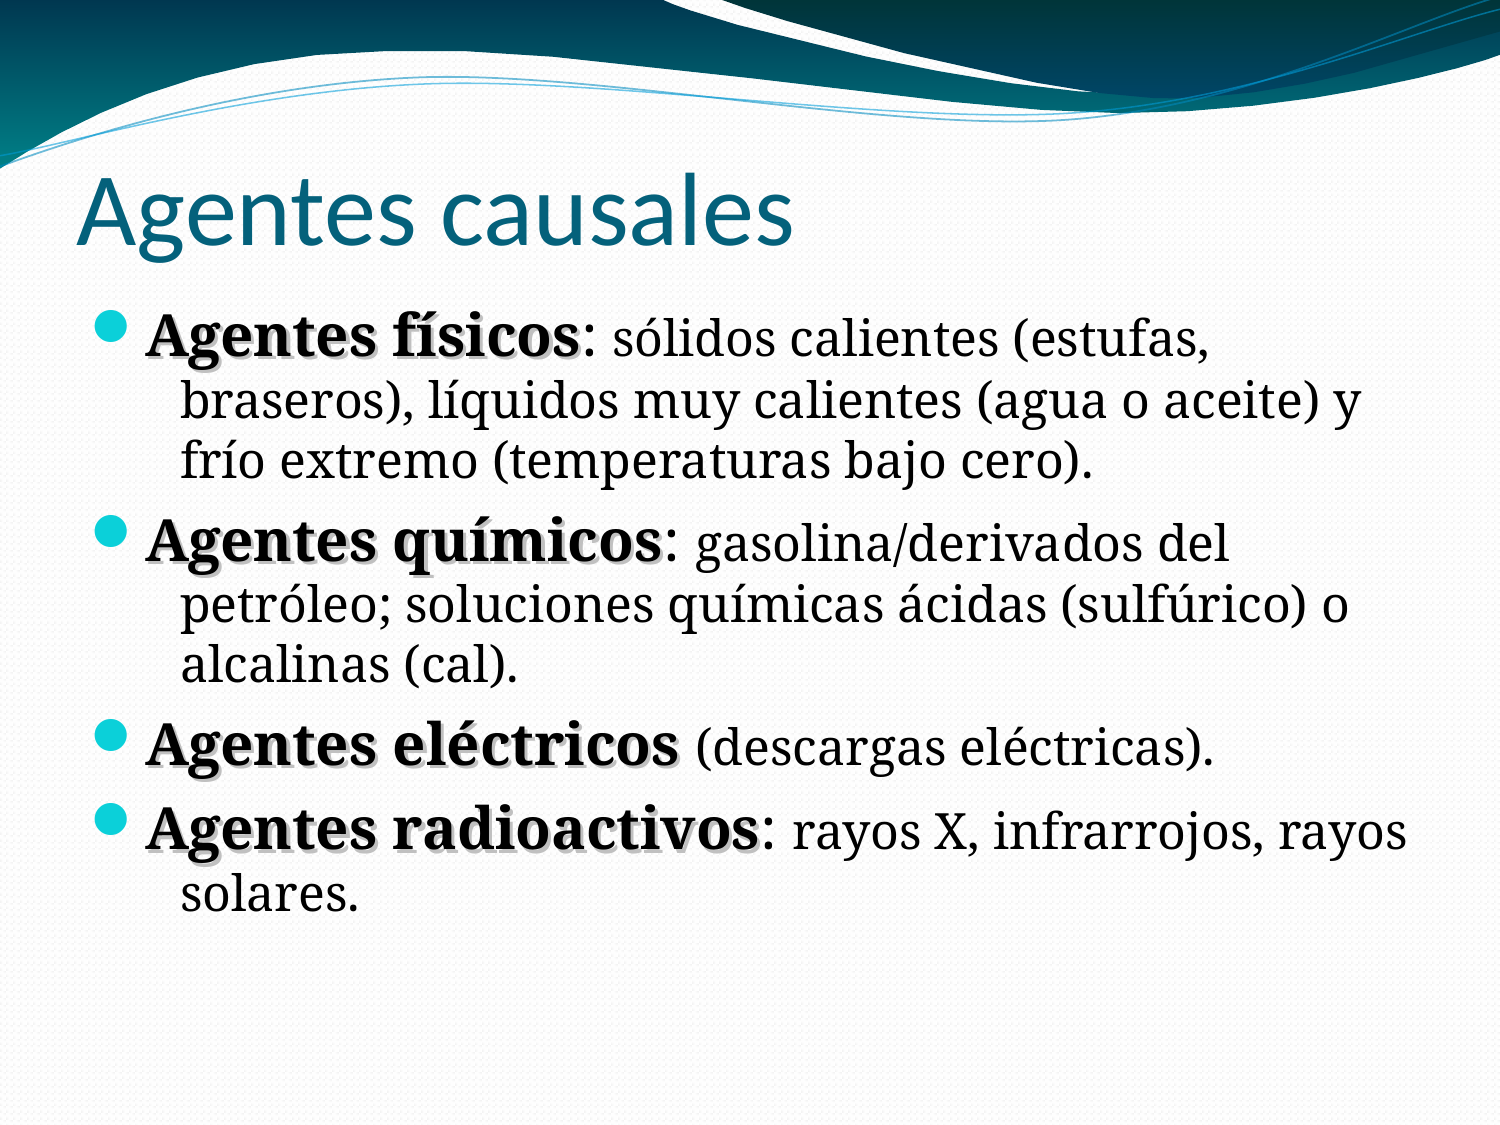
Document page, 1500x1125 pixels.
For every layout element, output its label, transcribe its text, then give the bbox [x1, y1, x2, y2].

title Agentes causales [76, 78, 1427, 266]
list Agentes físicos: sólidos calientes (estufas, braseros), líquidos muy calientes (agua o aceite) y frío extremo (temperaturas bajo cero). Agentes químicos: gasolina/derivados del petróleo; soluciones químicas ácidas (sulfúrico) o alcalinas (cal). Agentes eléctricos (descargas eléctricas). Agentes radioactivos: rayos X, infrarrojos, rayos solares. [75, 290, 1426, 1006]
